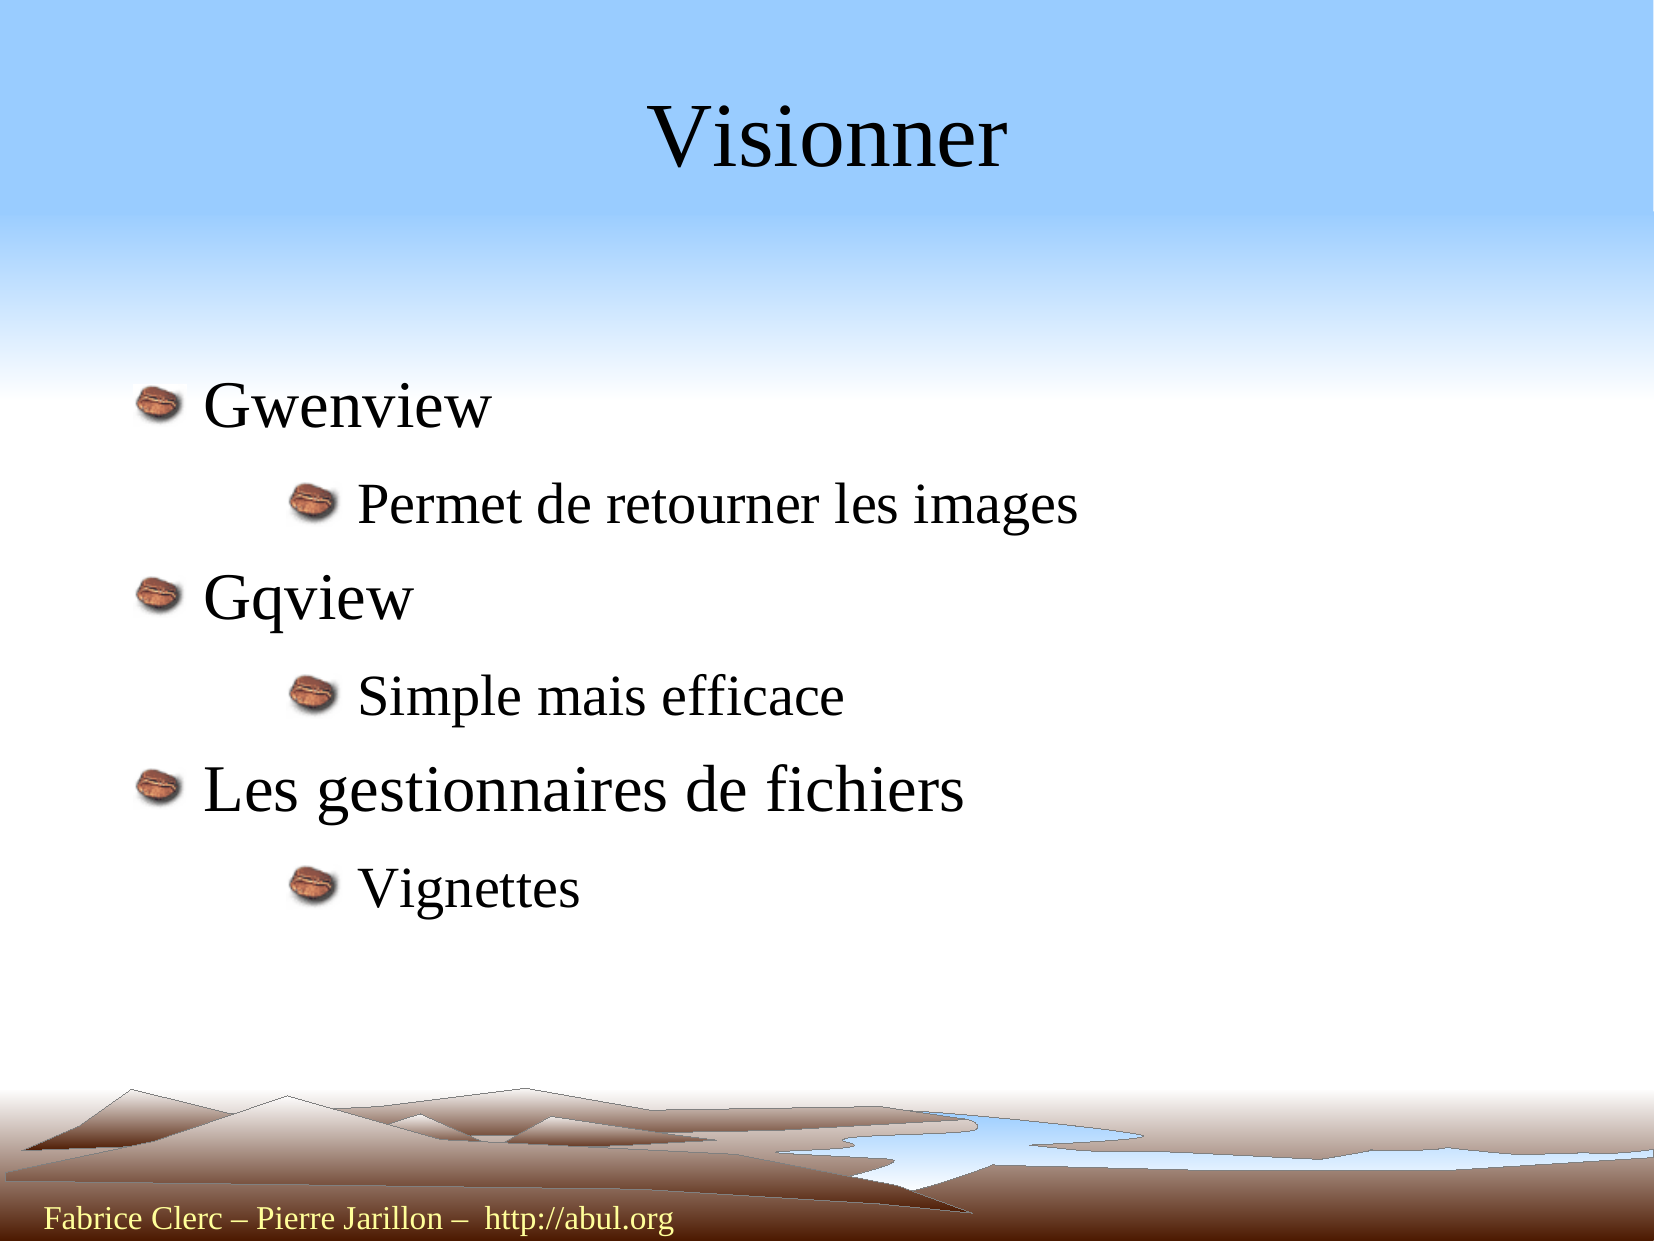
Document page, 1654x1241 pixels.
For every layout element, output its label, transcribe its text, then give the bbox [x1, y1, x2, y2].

title Visionner [121, 41, 1534, 229]
list Gwenview Permet de retourner les images Gqview Simple mais efficace Les gestionnaires de fichiers Vignettes [121, 368, 1534, 1014]
